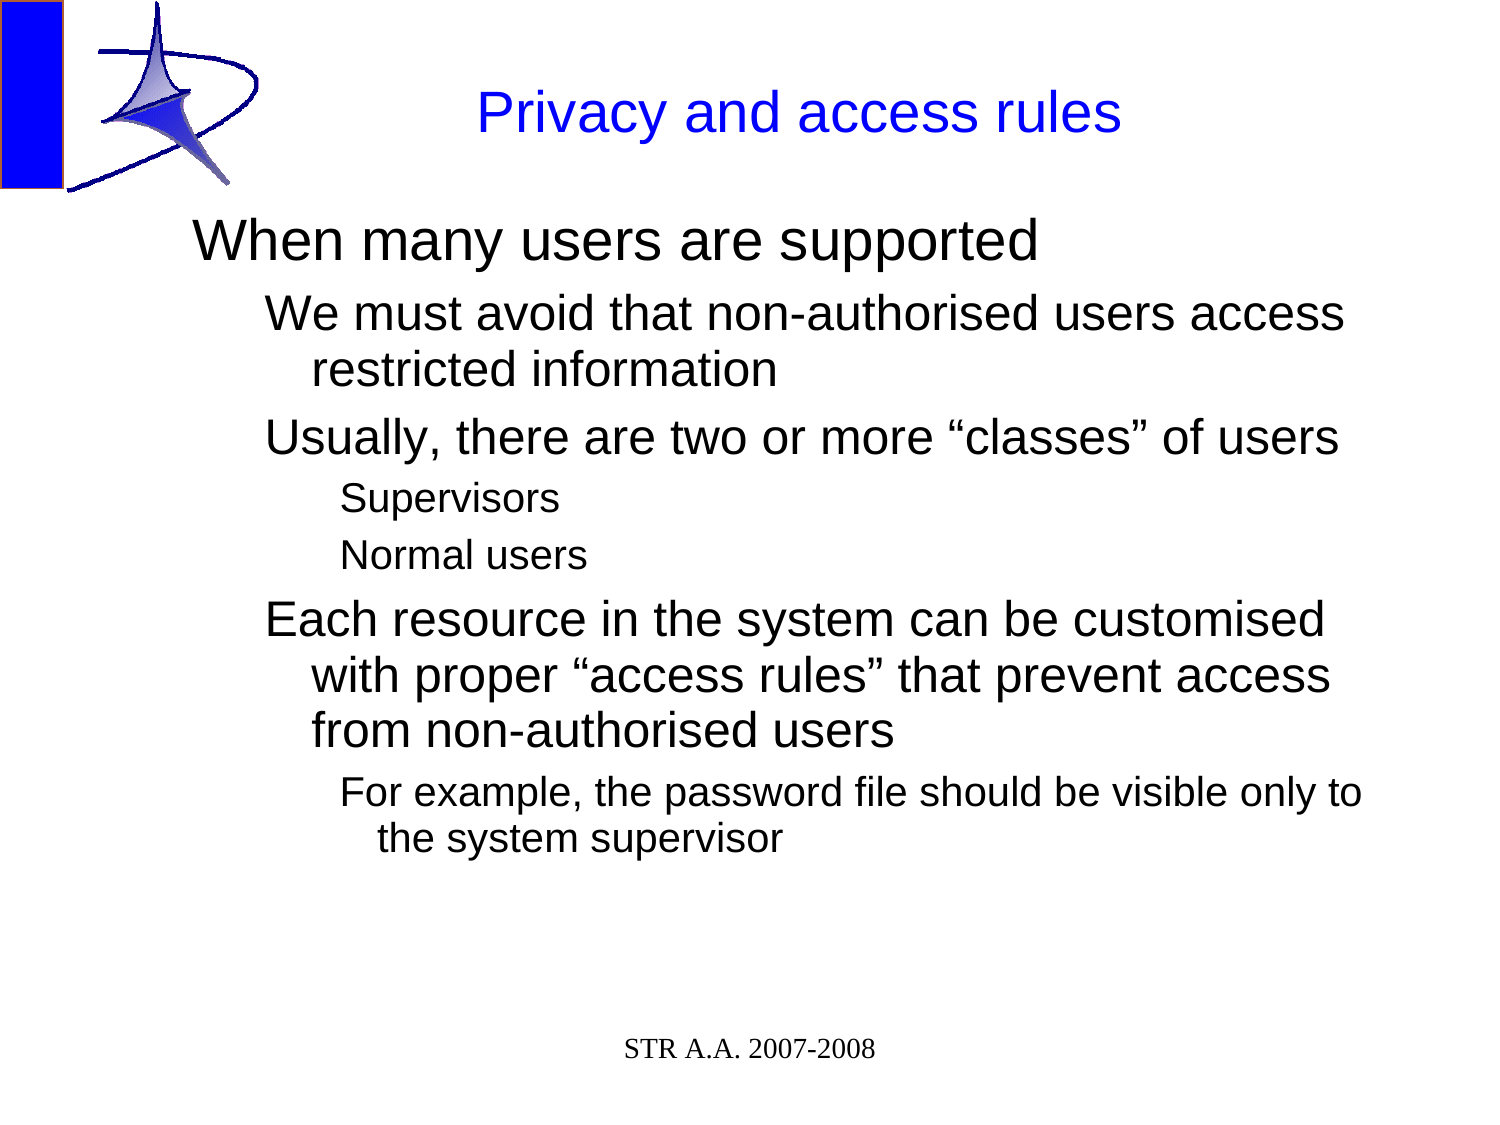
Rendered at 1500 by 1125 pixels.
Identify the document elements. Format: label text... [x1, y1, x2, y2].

picture [62, 0, 263, 197]
title Privacy and access rules [174, 61, 1425, 164]
list When many users are supported We must avoid that non-authorised users access restricted information Usually, there are two or more “classes” of users Supervisors Normal users Each resource in the system can be customised with proper “access rules” that prevent access from non-authorised users For example, the password file should be visible only to the system supervisor [174, 199, 1425, 963]
